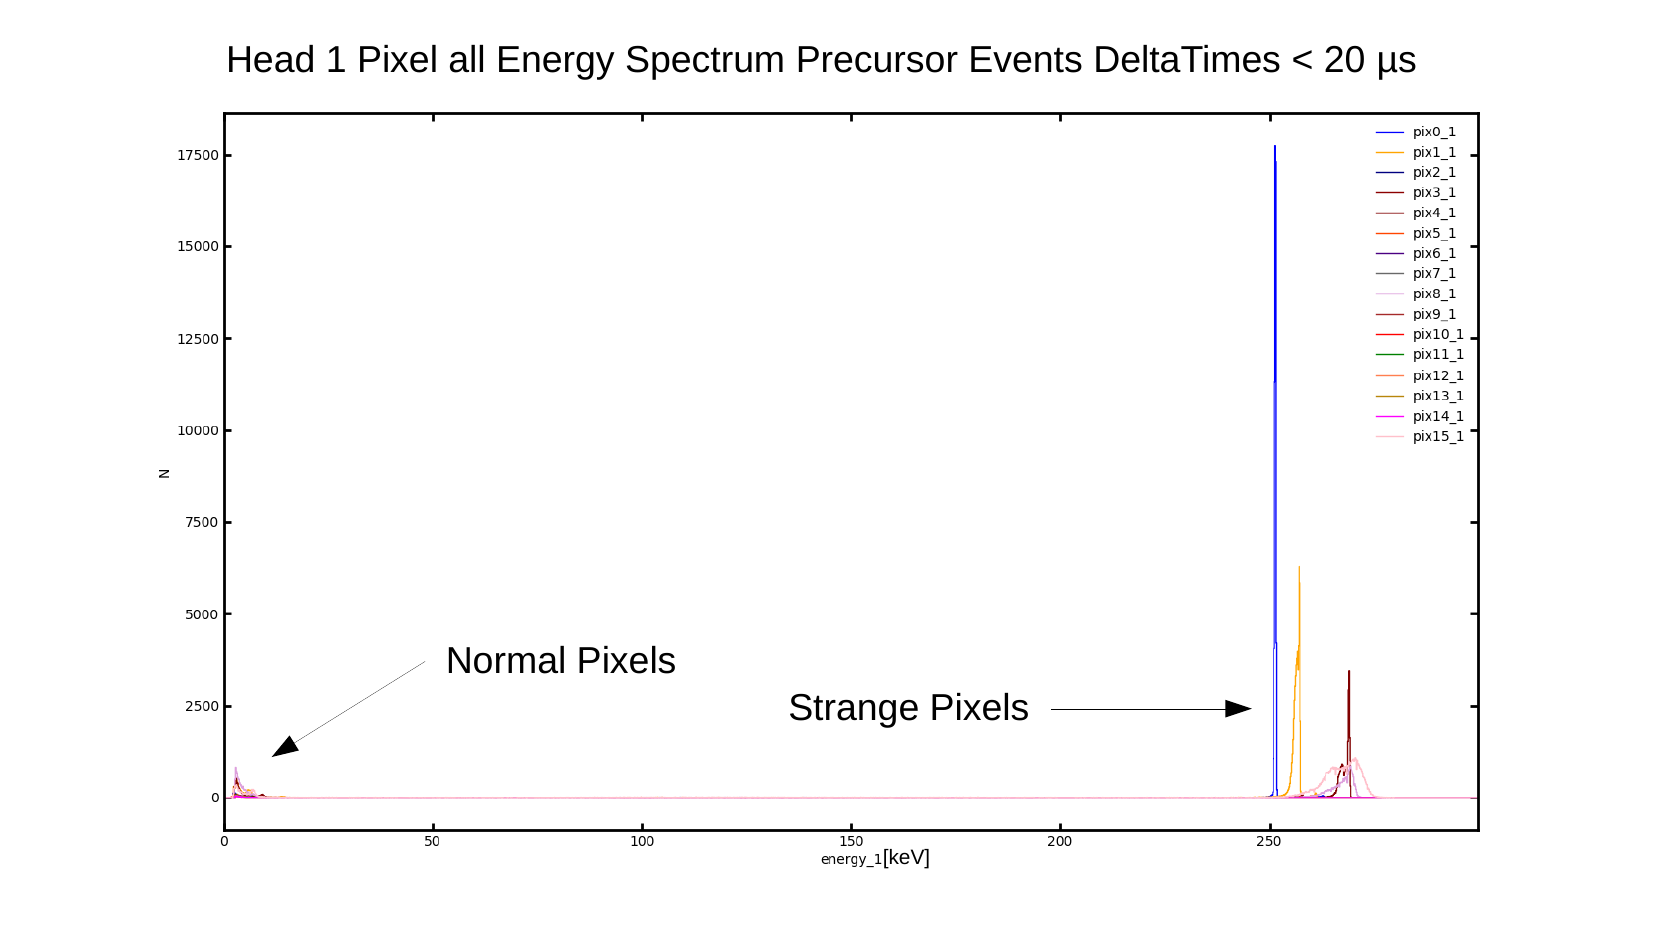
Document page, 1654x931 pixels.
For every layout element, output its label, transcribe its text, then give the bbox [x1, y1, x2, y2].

text_box [keV] [868, 838, 946, 877]
text_box Head 1 Pixel all Energy Spectrum Precursor Events DeltaTimes < 20 µs [211, 30, 1443, 88]
text_box Normal Pixels [431, 631, 692, 689]
text_box Strange Pixels [773, 679, 1045, 736]
picture [21, 1, 1639, 931]
